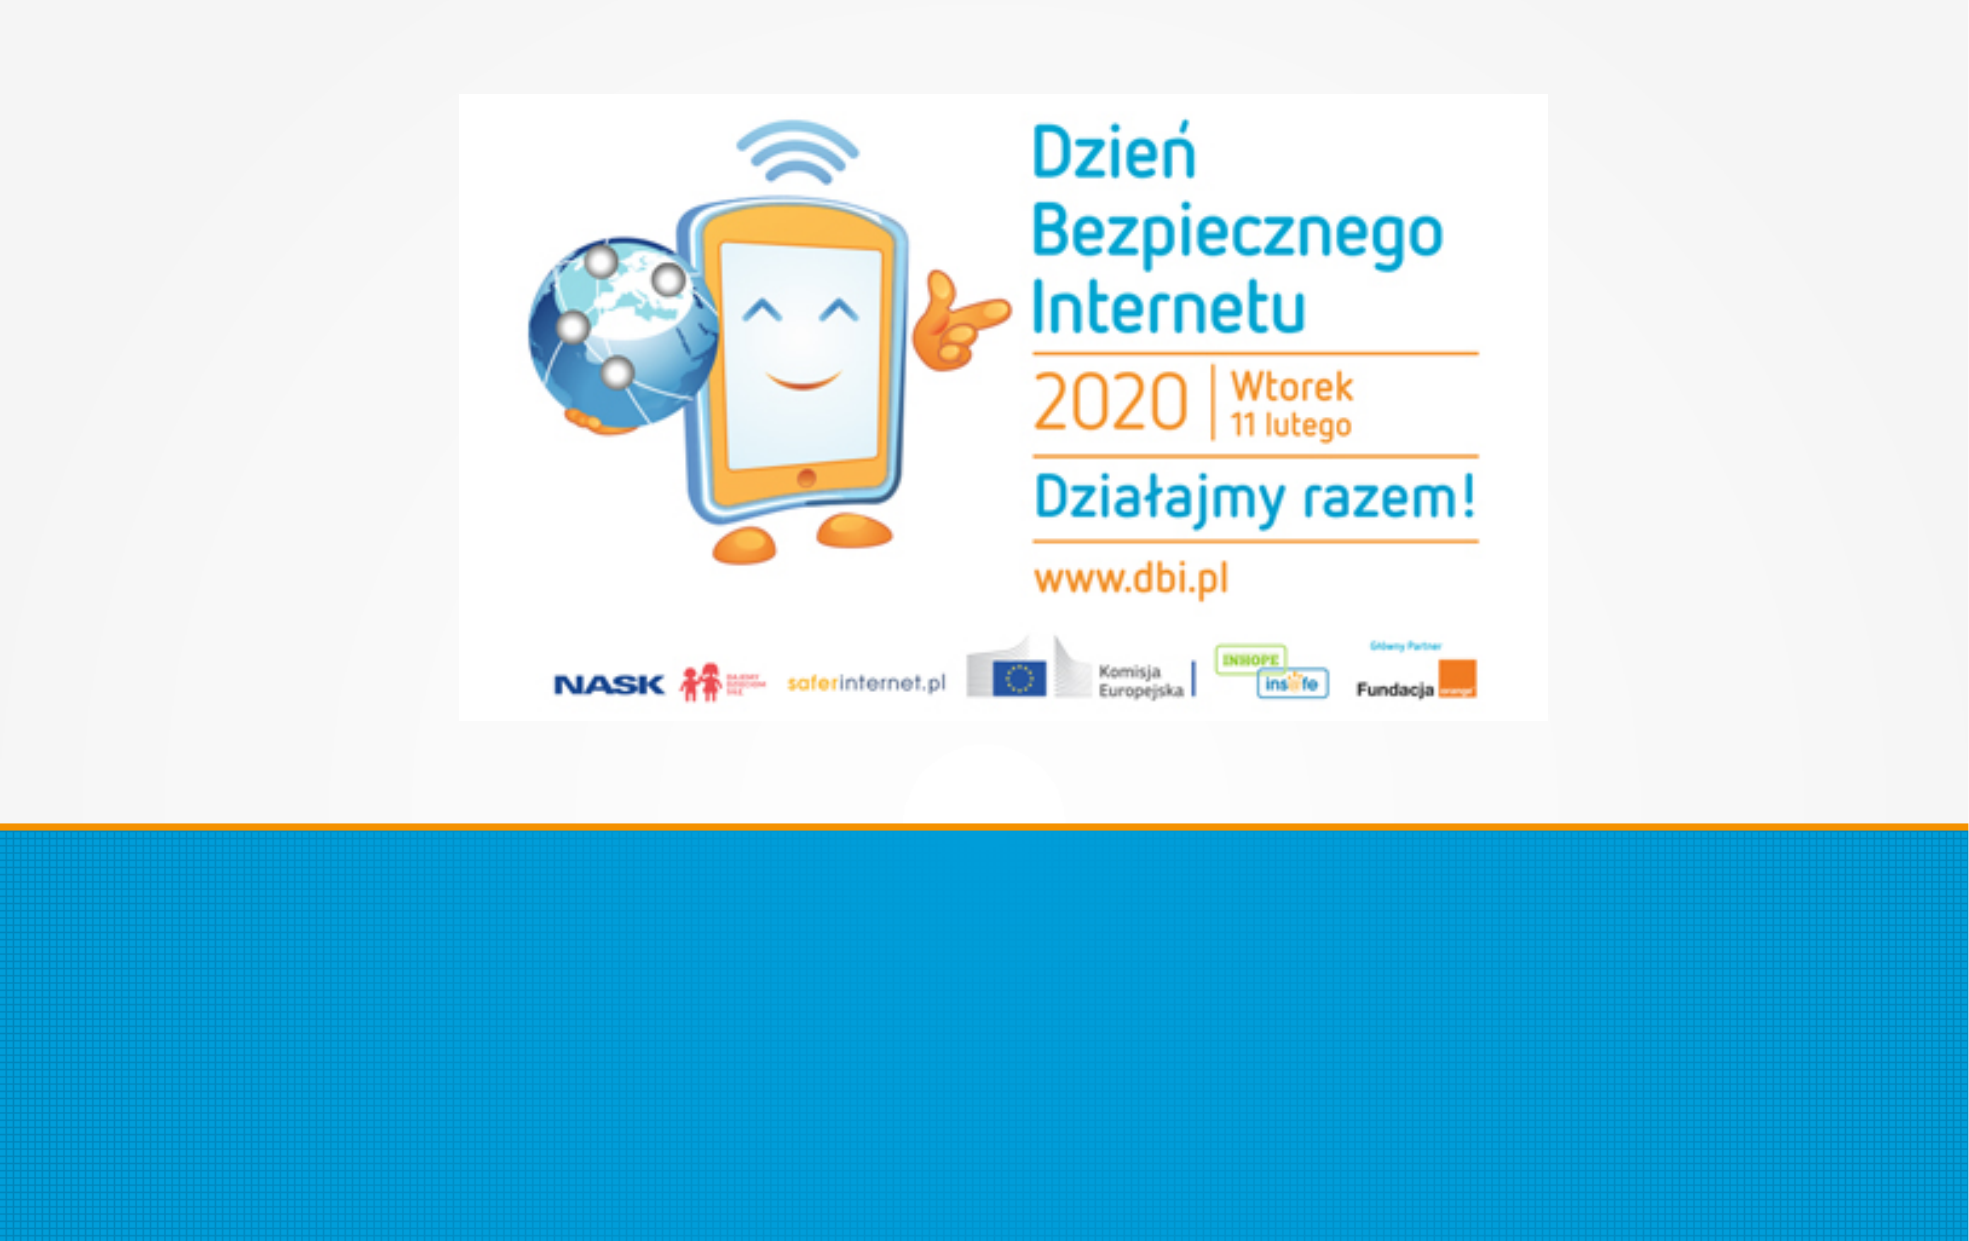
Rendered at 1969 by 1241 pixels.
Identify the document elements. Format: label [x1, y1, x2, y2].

picture [0, 0, 1969, 830]
